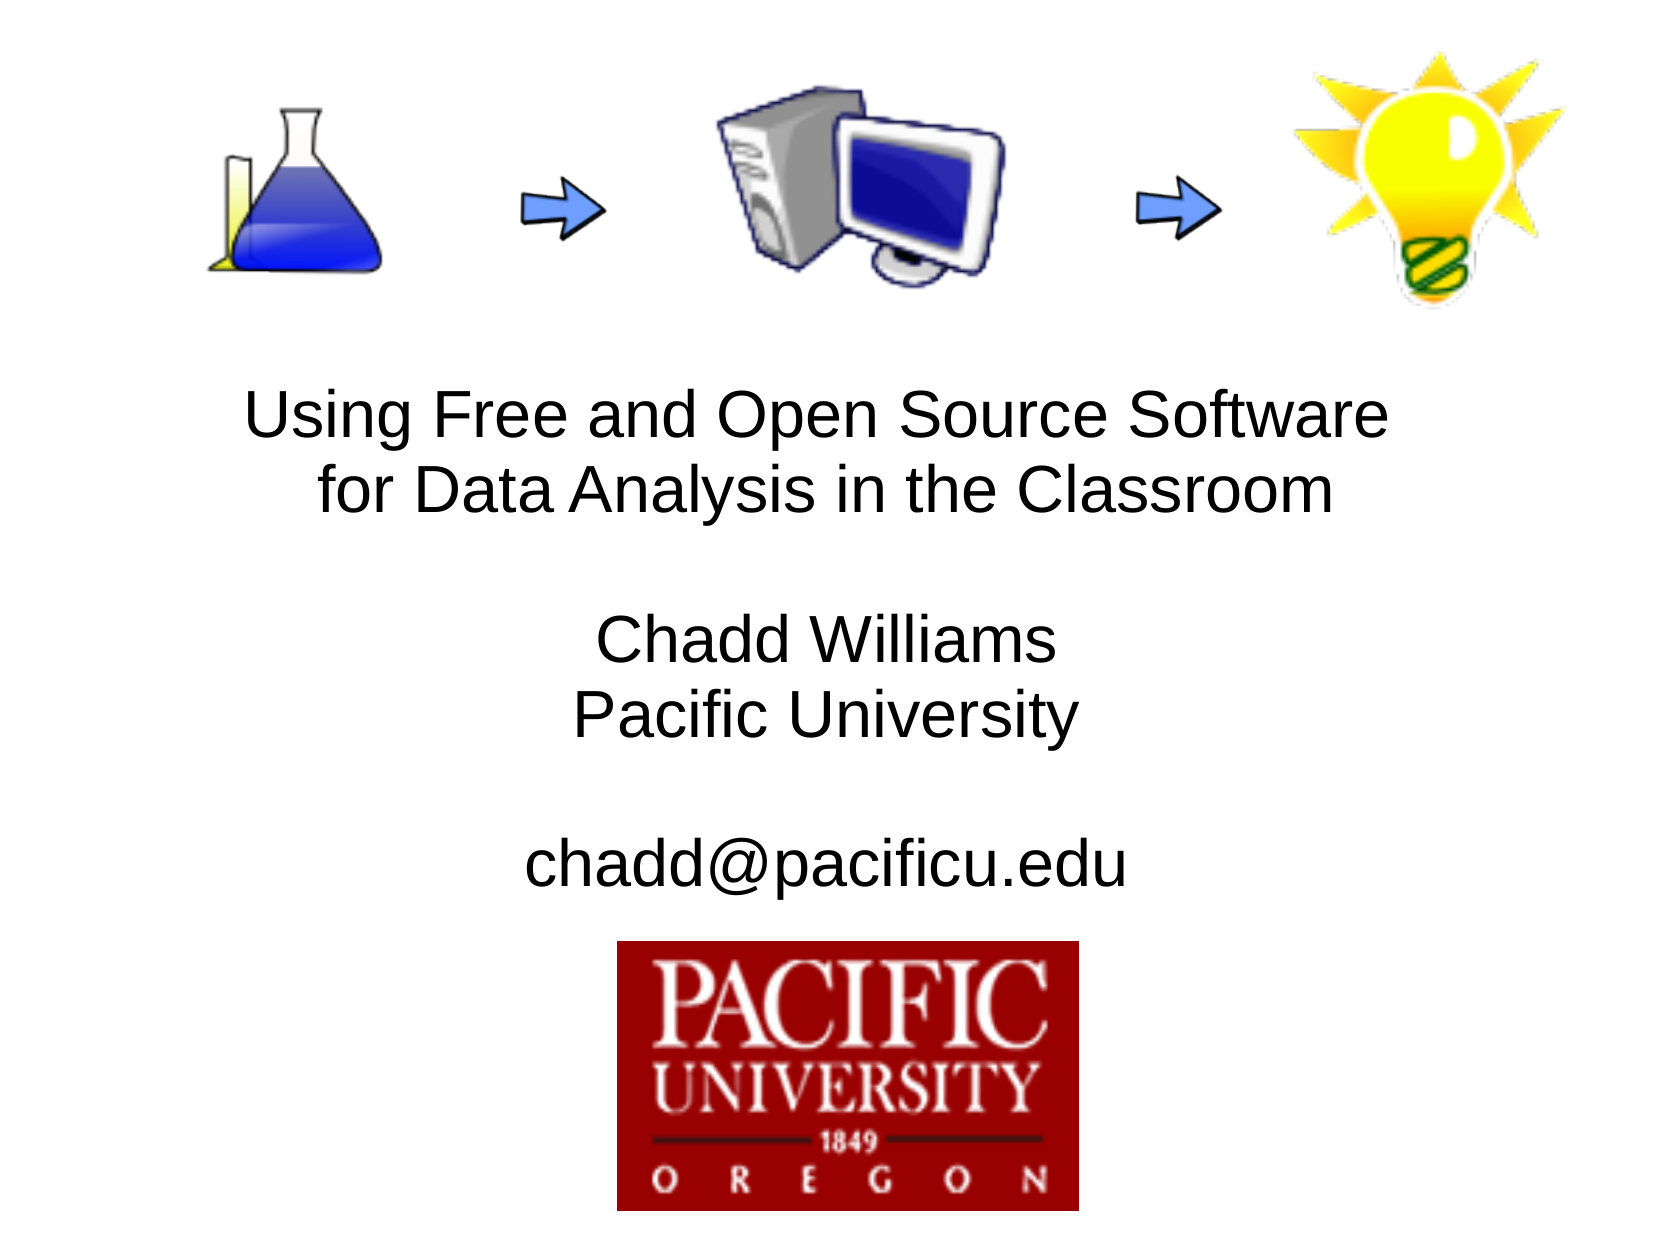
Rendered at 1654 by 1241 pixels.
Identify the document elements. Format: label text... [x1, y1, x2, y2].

picture [617, 941, 1079, 1211]
picture [179, 77, 406, 304]
subtitle Using Free and Open Source Software for Data Analysis in the Classroom Chadd Williams Pacific University chadd@pacificu.edu [82, 169, 1571, 1109]
picture [1123, 151, 1261, 342]
picture [508, 151, 645, 342]
picture [1289, 47, 1583, 316]
picture [710, 33, 1019, 340]
